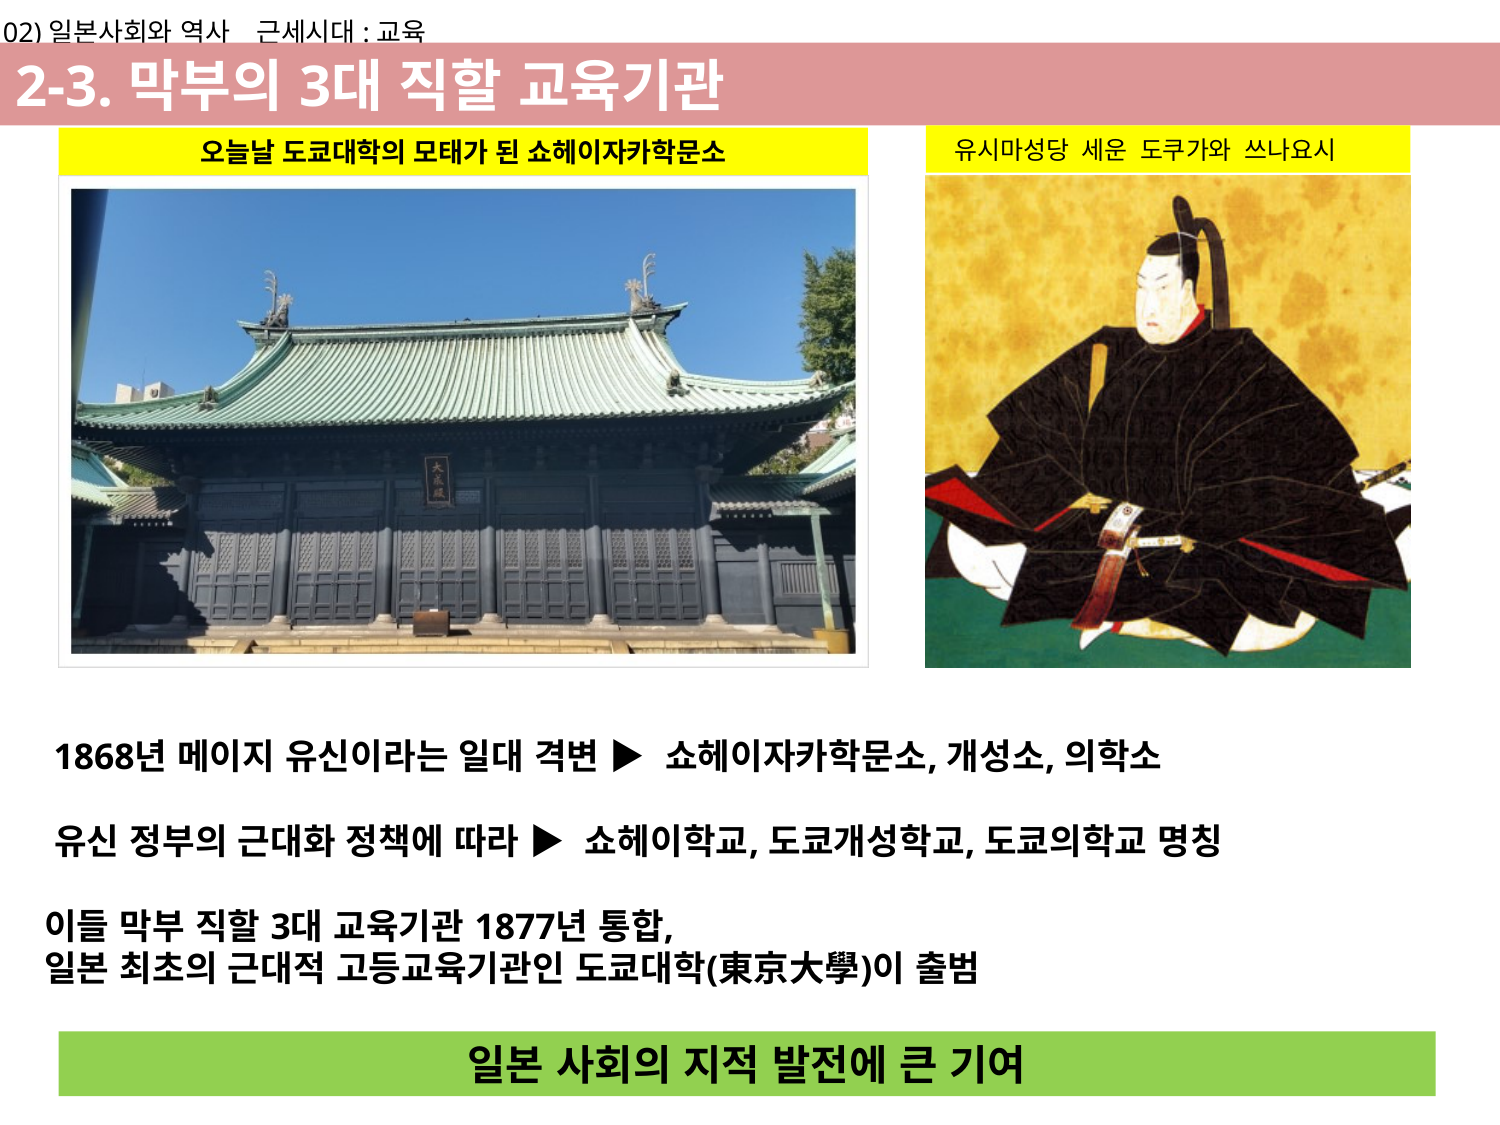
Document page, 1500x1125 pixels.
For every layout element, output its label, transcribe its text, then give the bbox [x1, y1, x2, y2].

text_box 2-3. 막부의 3대 직할 교육기관 [0, 42, 1500, 126]
text_box 일본 사회의 지적 발전에 큰 기여 [58, 1031, 1436, 1097]
picture [925, 175, 1411, 668]
picture [58, 175, 869, 668]
text_box 유시마성당 세운 도쿠가와 쓰나요시 [925, 125, 1411, 173]
text_box 오늘날 도쿄대학의 모태가 된 쇼헤이자카학문소 [58, 127, 868, 176]
text_box 1868년 메이지 유신이라는 일대 격변 ▶ 쇼헤이자카학문소, 개성소, 의학소 유신 정부의 근대화 정책에 따라 ▶ 쇼헤이학교, 도쿄개성학교, 도쿄의학교 명칭 이들 막부 직할 3대 교육기관 1877년 통합, 일본 최초의 근대적 고등교육기관인 도쿄대학(東京大學)이 출범 [29, 726, 1436, 997]
text_box 02) 일본사회와 역사 _ 근세시대 : 교육 [0, 7, 868, 42]
